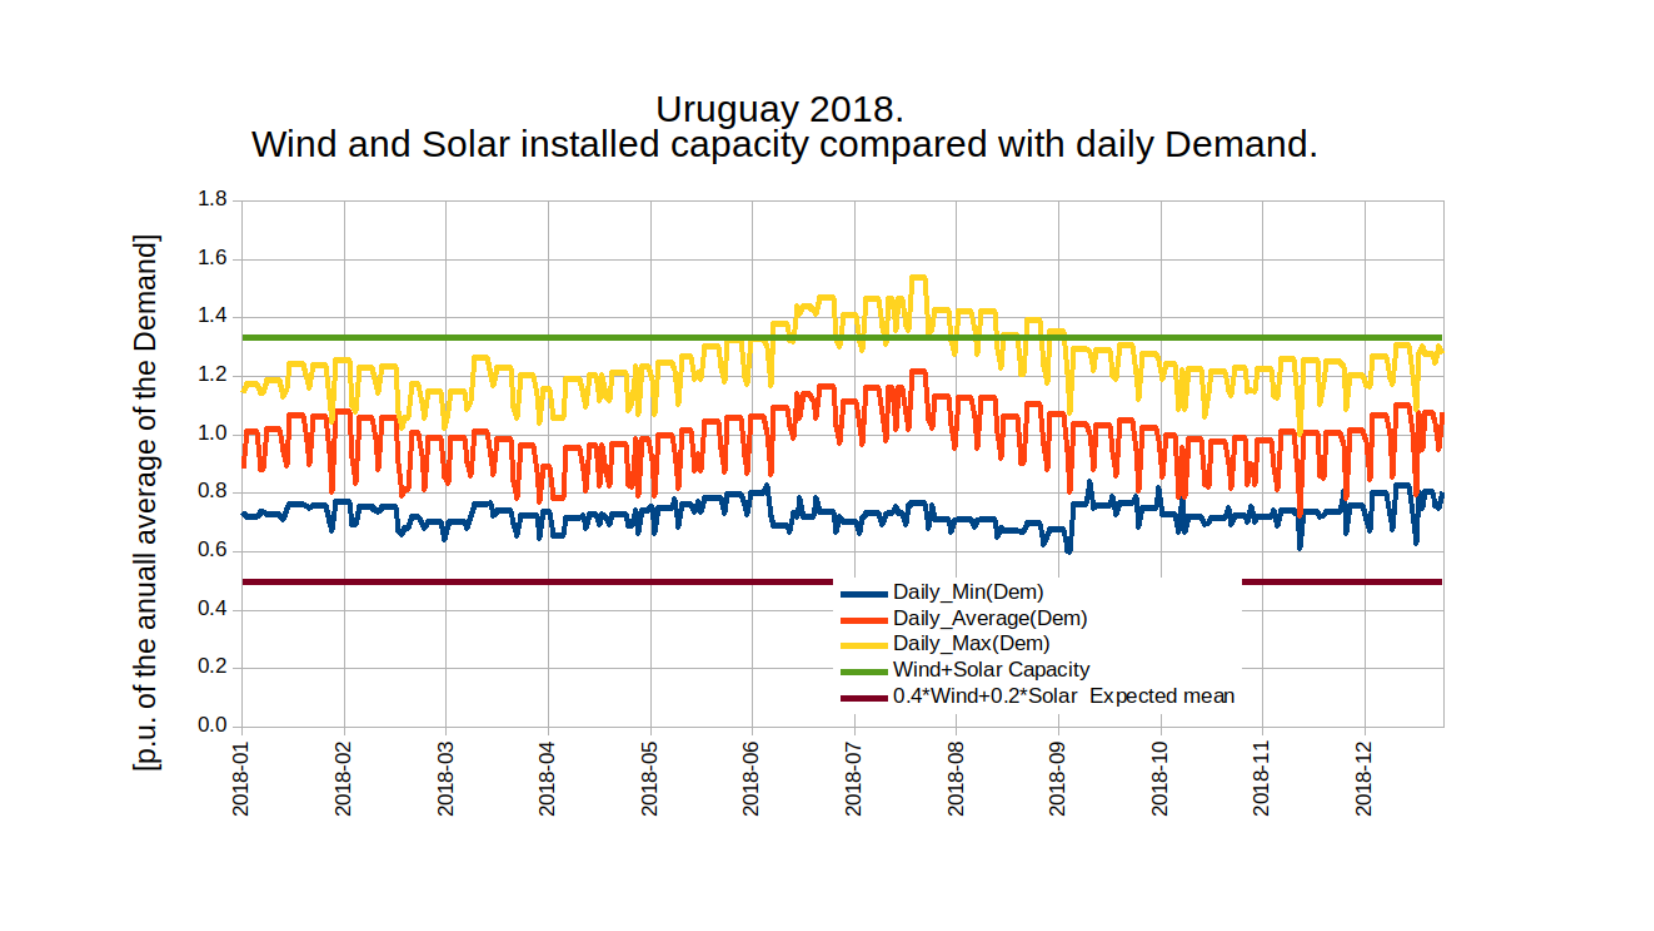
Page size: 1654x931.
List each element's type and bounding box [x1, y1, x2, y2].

picture [99, 59, 1471, 832]
